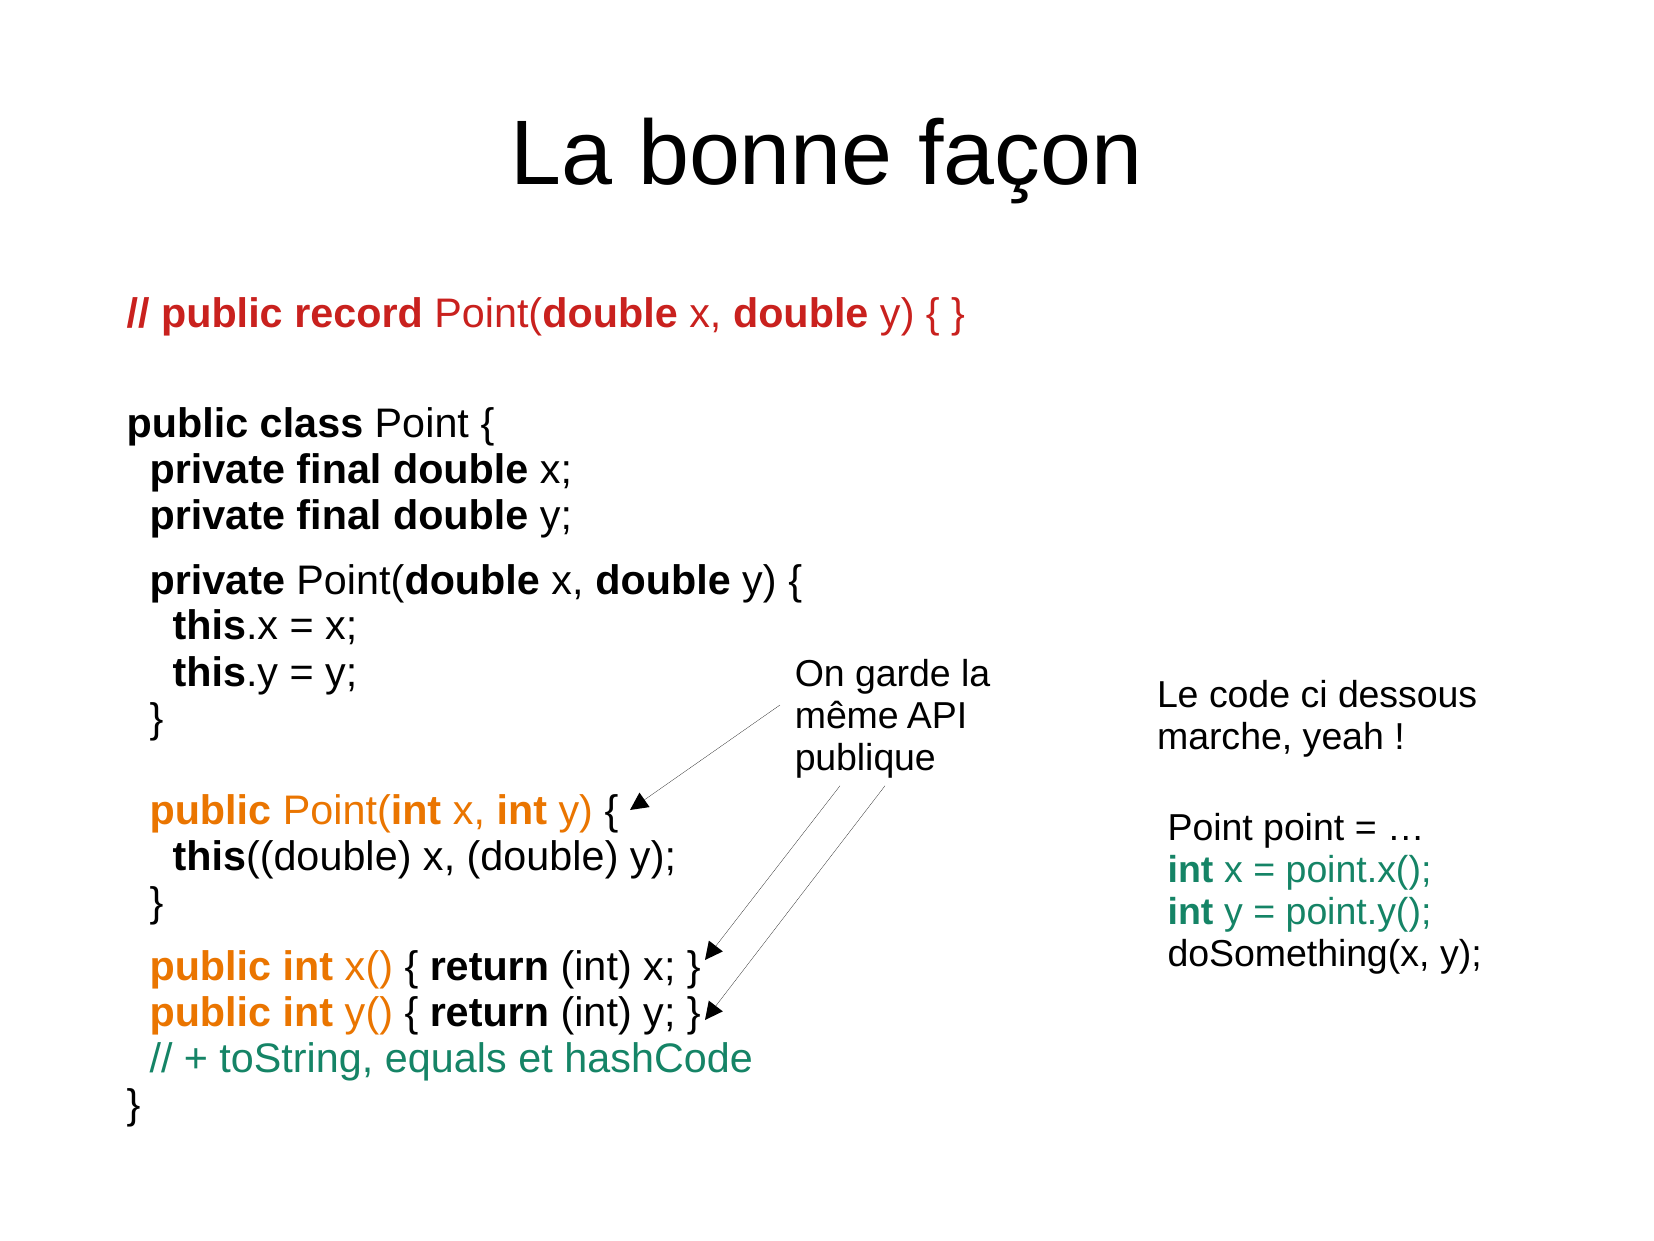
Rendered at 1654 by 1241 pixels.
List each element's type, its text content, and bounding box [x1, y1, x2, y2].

text_box Le code ci dessous marche, yeah ! [1142, 666, 1493, 766]
title La bonne façon [82, 49, 1571, 257]
list // public record Point(double x, double y) { } public class Point { private final double x; private final double y; private Point(double x, double y) { this.x = x; this.y = y; } public Point(int x, int y) { this((double) x, (double) y); } public int x() { return (int) x; } public int y() { return (int) y; } // + toString, equals et hashCode } [82, 290, 1141, 1141]
text_box On garde la même API publique [780, 645, 1006, 786]
text_box Point point = … int x = point.x(); int y = point.y(); doSomething(x, y); [1152, 799, 1497, 982]
